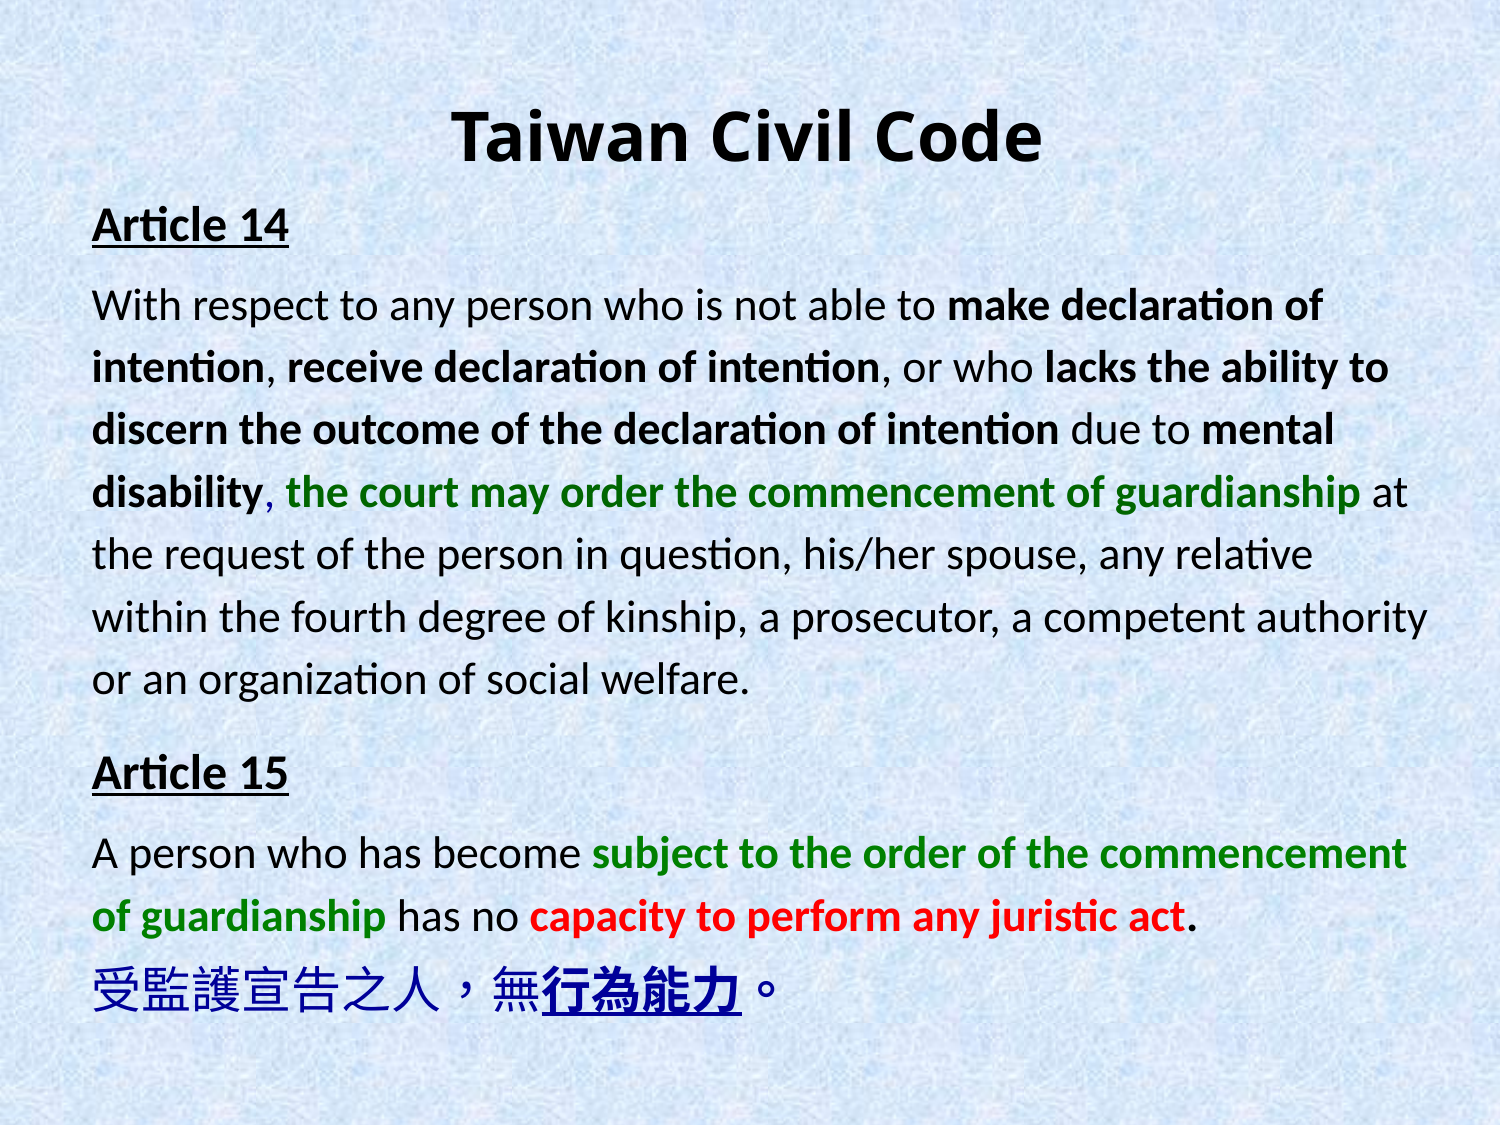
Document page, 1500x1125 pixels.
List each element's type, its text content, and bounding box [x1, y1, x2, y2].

list Article 14 With respect to any person who is not able to make declaration of intention, receive declaration of intention, or who lacks the ability to discern the outcome of the declaration of intention due to mental disability, the court may order the commencement of guardianship at the request of the person in question, his/her spouse, any relative within the fourth degree of kinship, a prosecutor, a competent authority or an organization of social welfare. Article 15 A person who has become subject to the order of the commencement of guardianship has no capacity to perform any juristic act. 受監護宣告之人，無行為能力。 [76, 172, 1447, 1071]
title Taiwan Civil Code [100, 30, 1395, 172]
